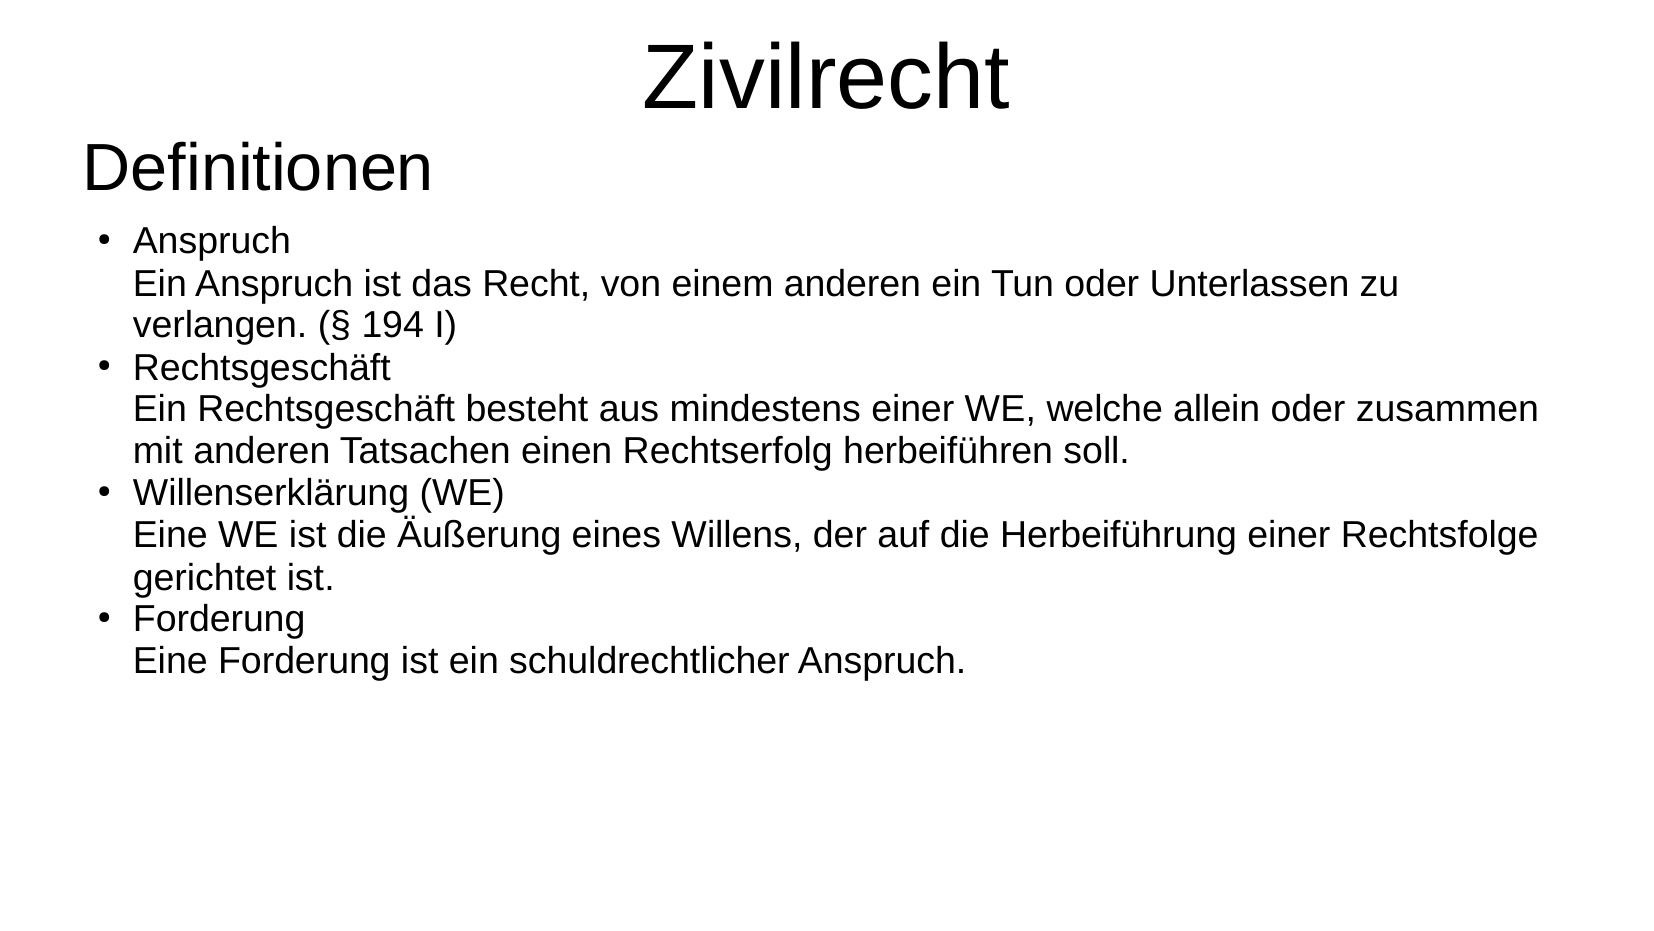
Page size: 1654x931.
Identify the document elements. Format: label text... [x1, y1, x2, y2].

title Zivilrecht [82, 23, 1571, 129]
text_box Anspruch Ein Anspruch ist das Recht, von einem anderen ein Tun oder Unterlassen zu verlangen. (§ 194 I) Rechtsgeschäft Ein Rechtsgeschäft besteht aus mindestens einer WE, welche allein oder zusammen mit anderen Tatsachen einen Rechtserfolg herbeiführen soll. Willenserklärung (WE) Eine WE ist die Äußerung eines Willens, der auf die Herbeiführung einer Rechtsfolge gerichtet ist. Forderung Eine Forderung ist ein schuldrechtlicher Anspruch. [82, 212, 1571, 839]
list Definitionen [82, 129, 1571, 212]
